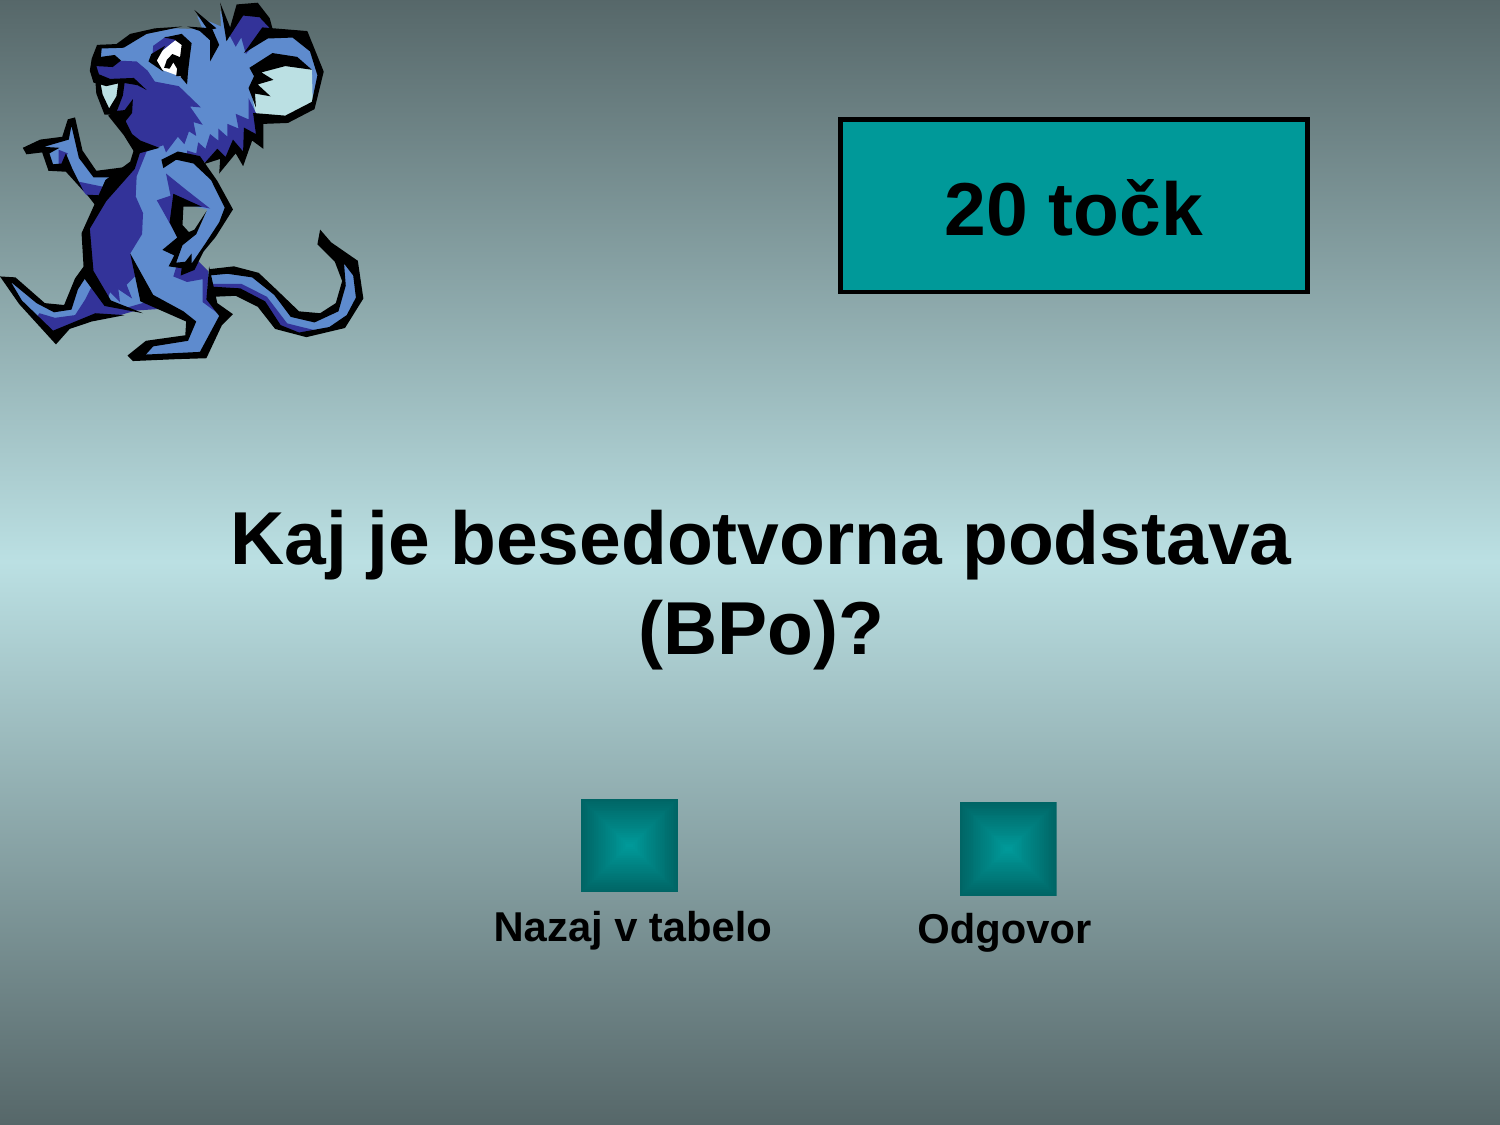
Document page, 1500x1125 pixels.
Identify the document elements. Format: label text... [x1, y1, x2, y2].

title Kaj je besedotvorna podstava (BPo)? [170, 433, 1353, 727]
text_box [581, 799, 678, 892]
text_box Odgovor [859, 894, 1150, 959]
text_box 20 točk [840, 119, 1308, 292]
text_box [960, 802, 1057, 896]
text_box Nazaj v tabelo [435, 892, 830, 958]
